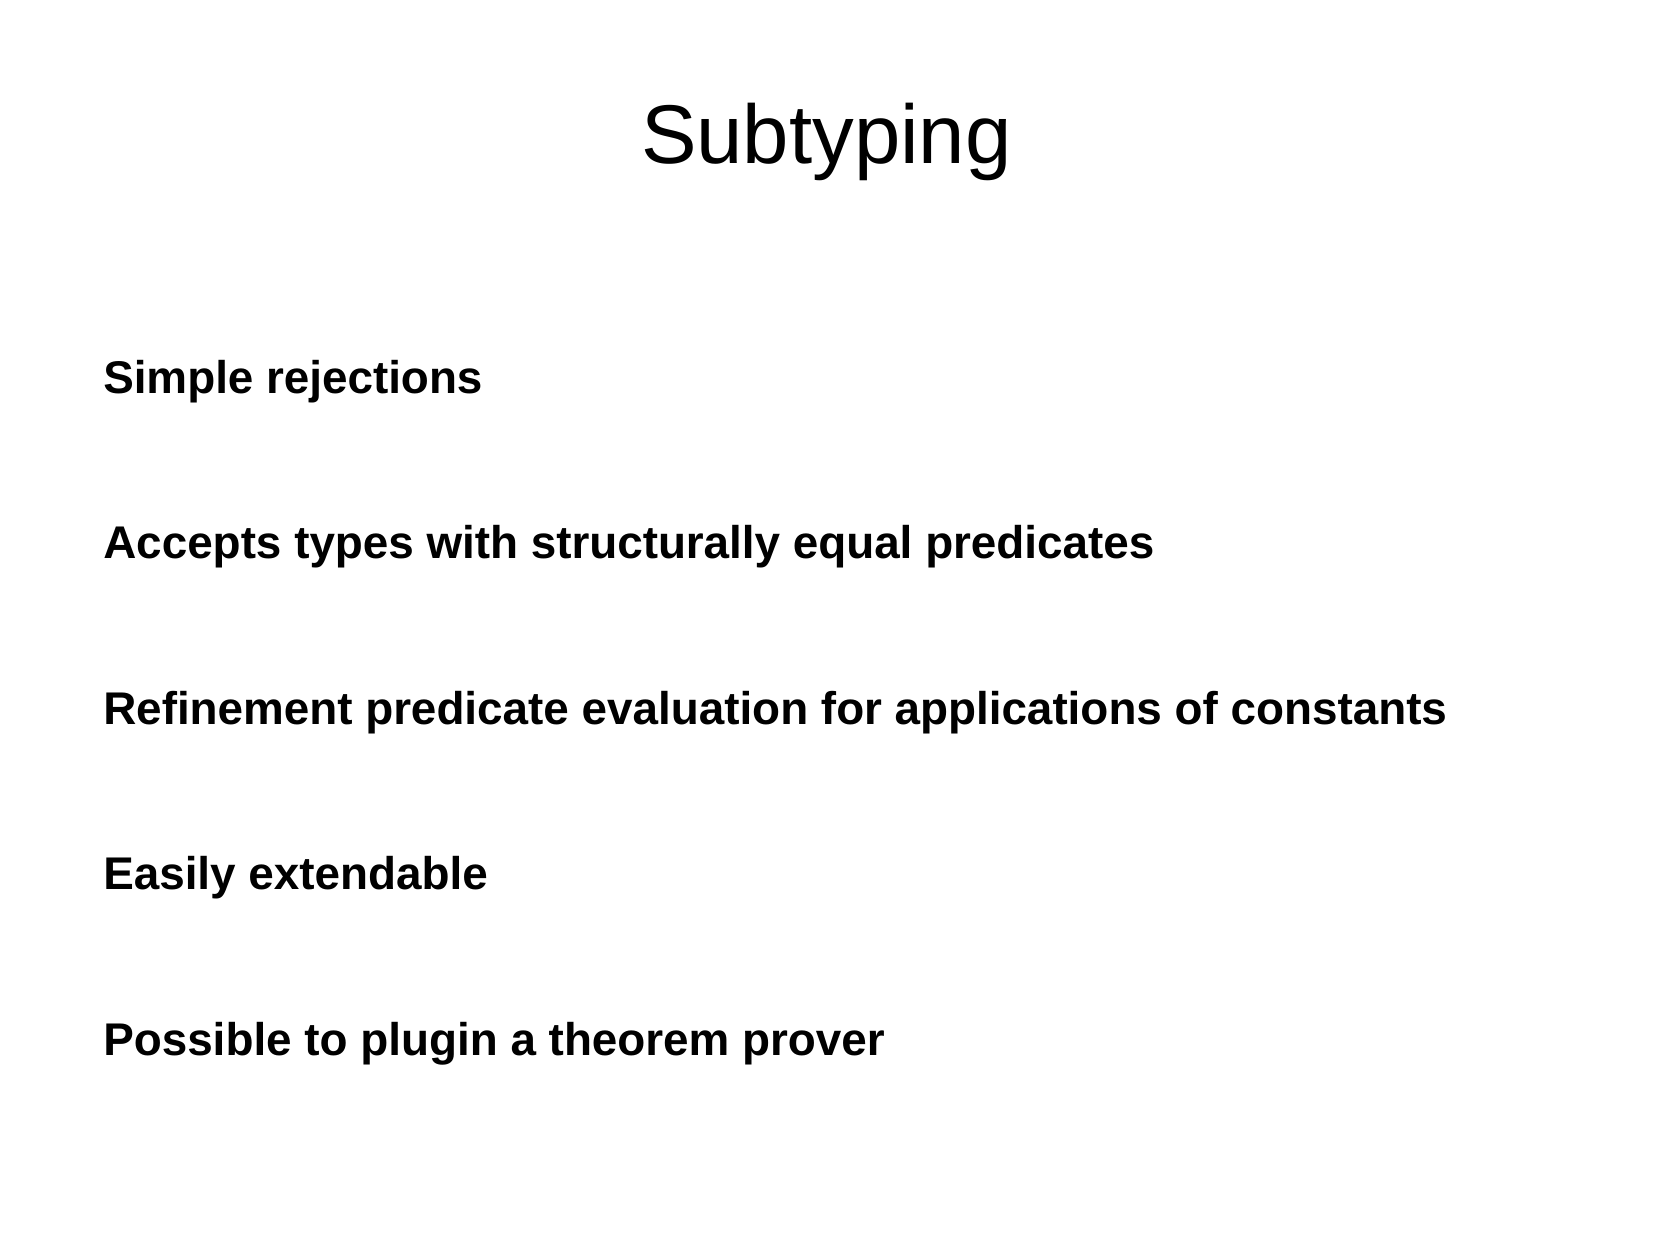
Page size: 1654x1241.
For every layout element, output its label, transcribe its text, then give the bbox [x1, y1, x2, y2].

text_box Simple rejections Accepts types with structurally equal predicates Refinement predicate evaluation for applications of constants Easily extendable Possible to plugin a theorem prover [88, 318, 1565, 1047]
text_box Subtyping [626, 81, 1027, 189]
